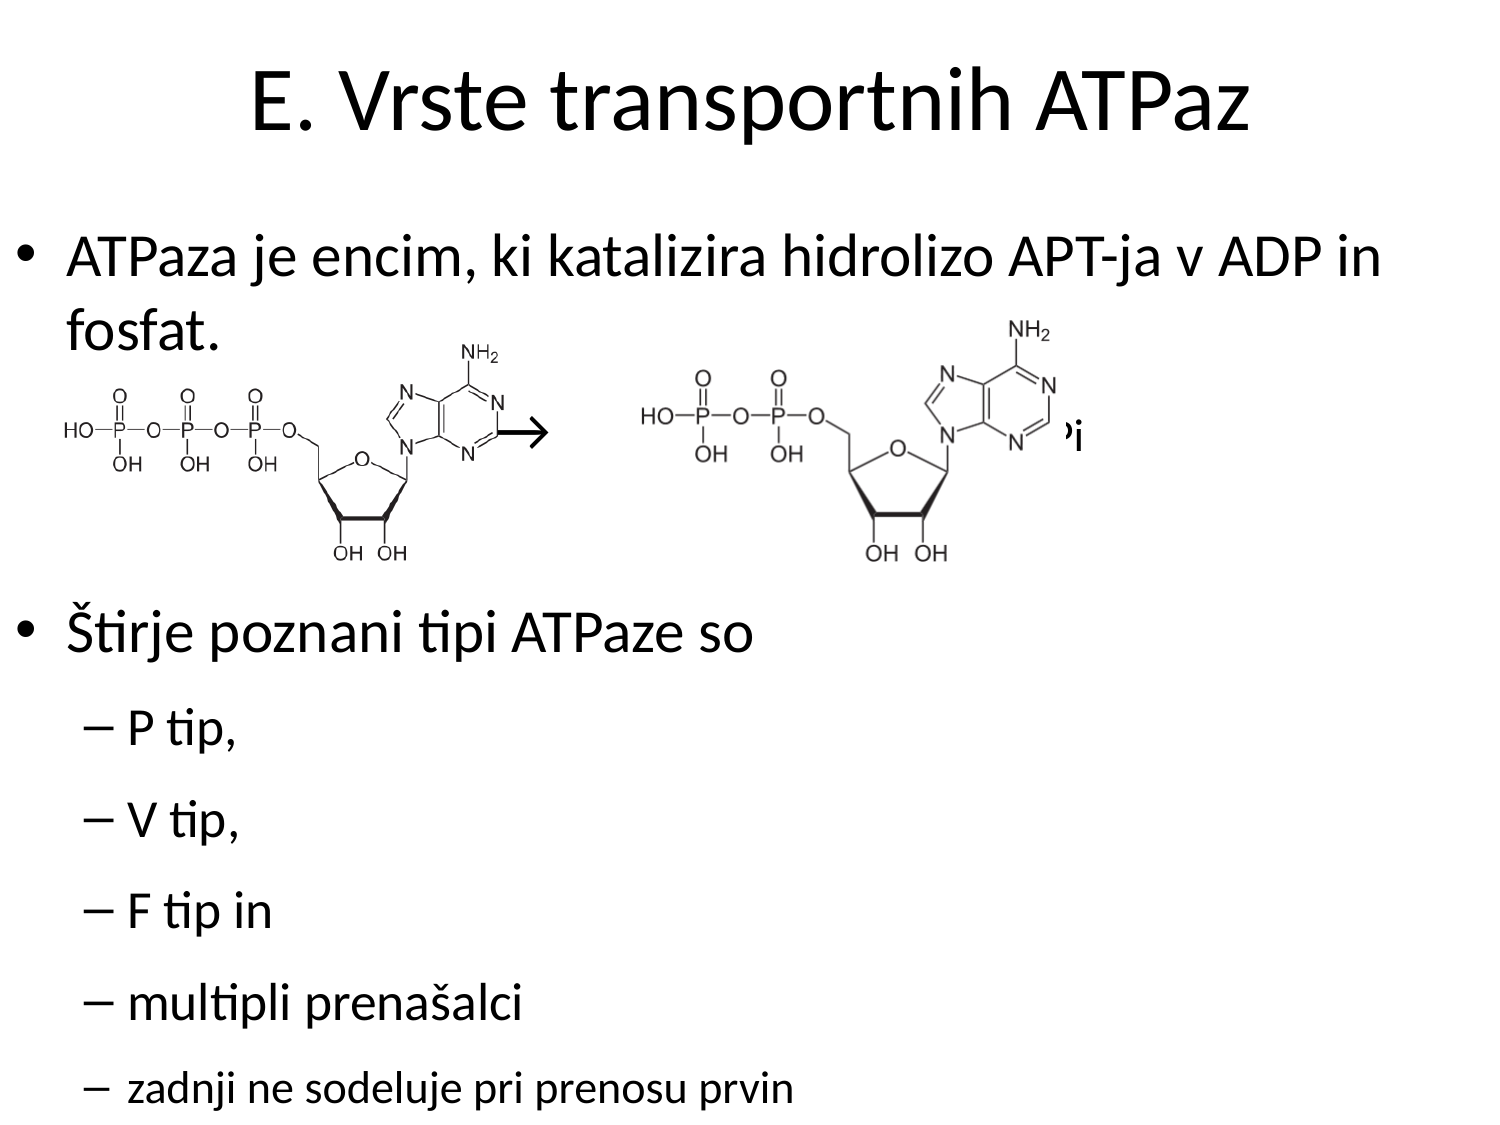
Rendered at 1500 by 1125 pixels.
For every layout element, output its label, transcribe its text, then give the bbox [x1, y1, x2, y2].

picture [631, 314, 1066, 567]
picture [53, 338, 514, 566]
title E. Vrste transportnih ATPaz [76, 0, 1427, 188]
list ATPaza je encim, ki katalizira hidrolizo APT-ja v ADP in fosfat. → + Pi Štirje poznani tipi ATPaze so P tip, V tip, F tip in multipli prenašalci zadnji ne sodeluje pri prenosu prvin [0, 208, 1500, 1125]
